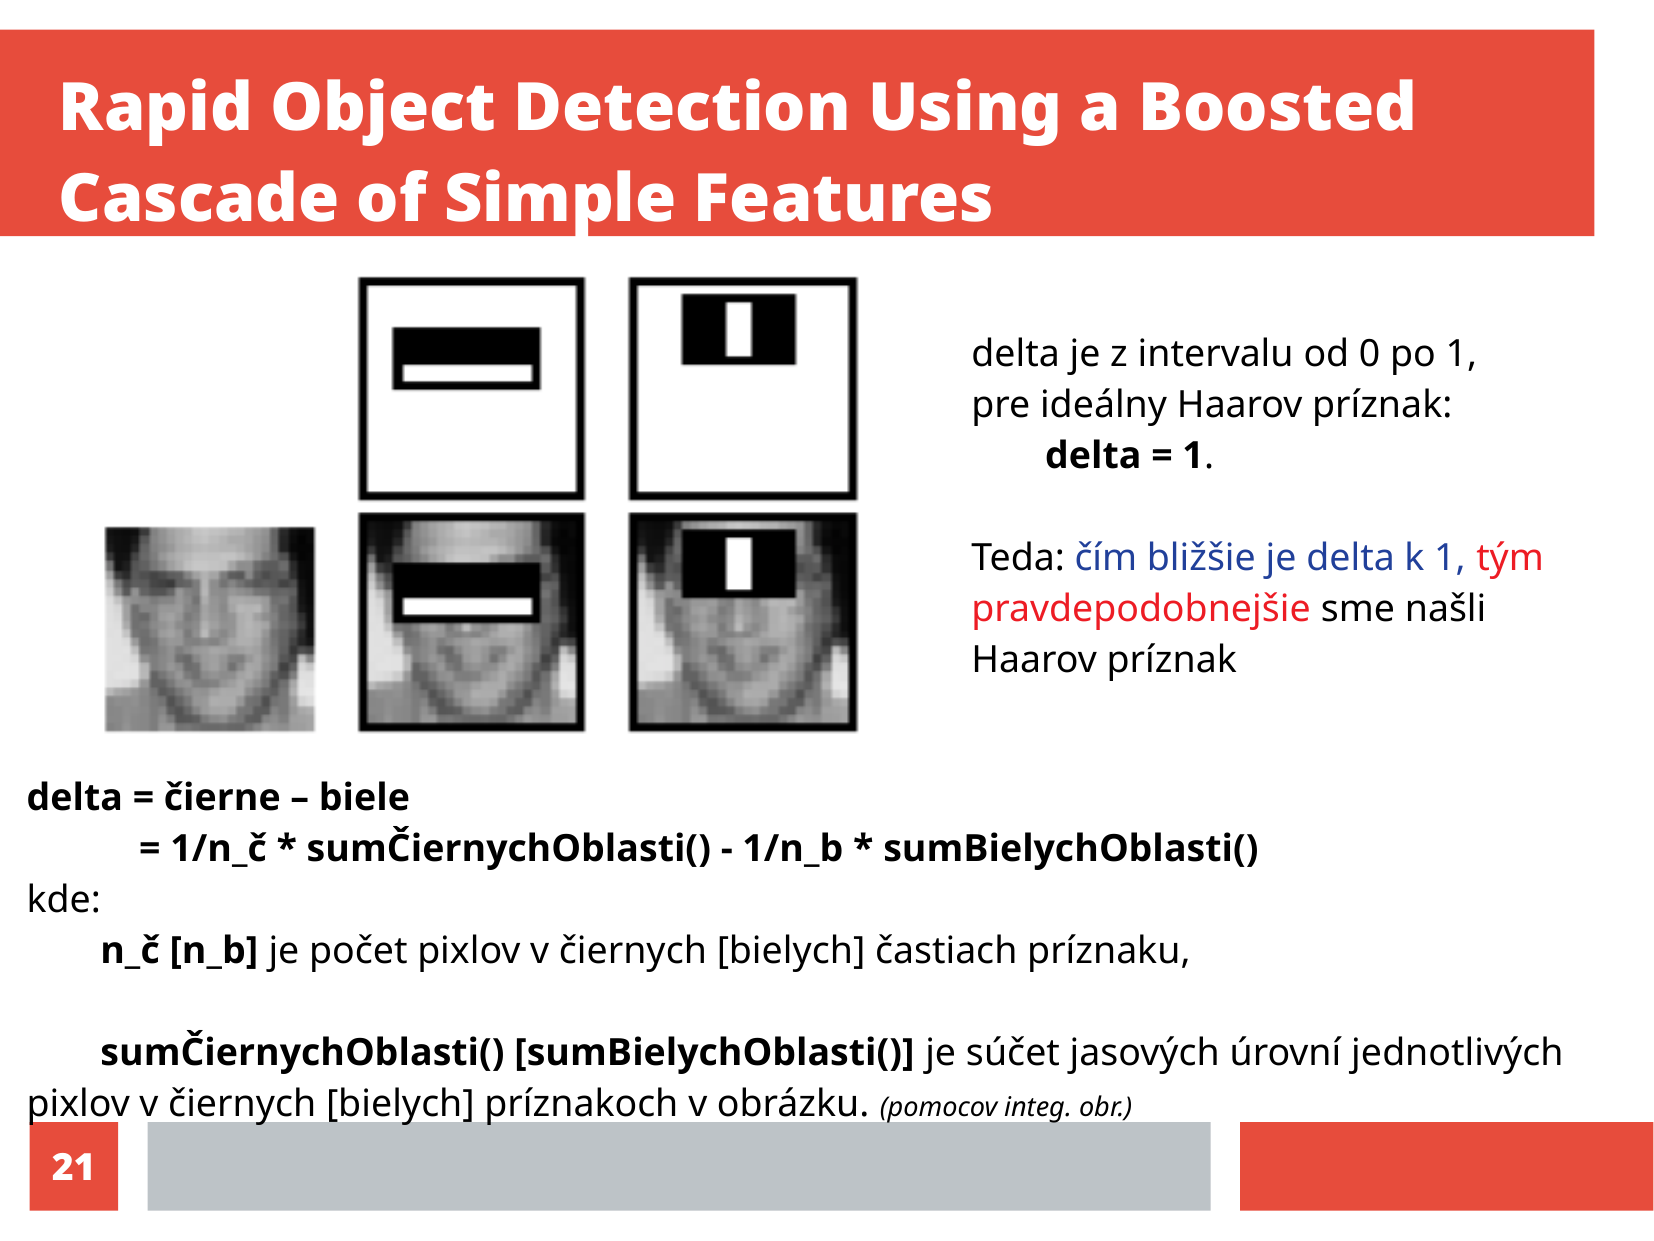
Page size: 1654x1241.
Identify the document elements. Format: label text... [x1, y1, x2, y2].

title Rapid Object Detection Using a Boosted Cascade of Simple Features [59, 59, 1595, 207]
text_box delta je z intervalu od 0 po 1, pre ideálny Haarov príznak: delta = 1. Teda: čím bližšie je delta k 1, tým pravdepodobnejšie sme našli Haarov príznak [956, 318, 1595, 639]
picture [23, 259, 922, 763]
text_box delta = čierne – biele = 1/n_č * sumČiernychOblasti() - 1/n_b * sumBielychOblasti() kde: n_č [n_b] je počet pixlov v čiernych [bielych] častiach príznaku, sumČiernychOblasti() [sumBielychOblasti()] je súčet jasových úrovní jednotlivých pixlov v čiernych [bielych] príznakoch v obrázku. (pomocov integ. obr.) [11, 763, 1654, 1127]
